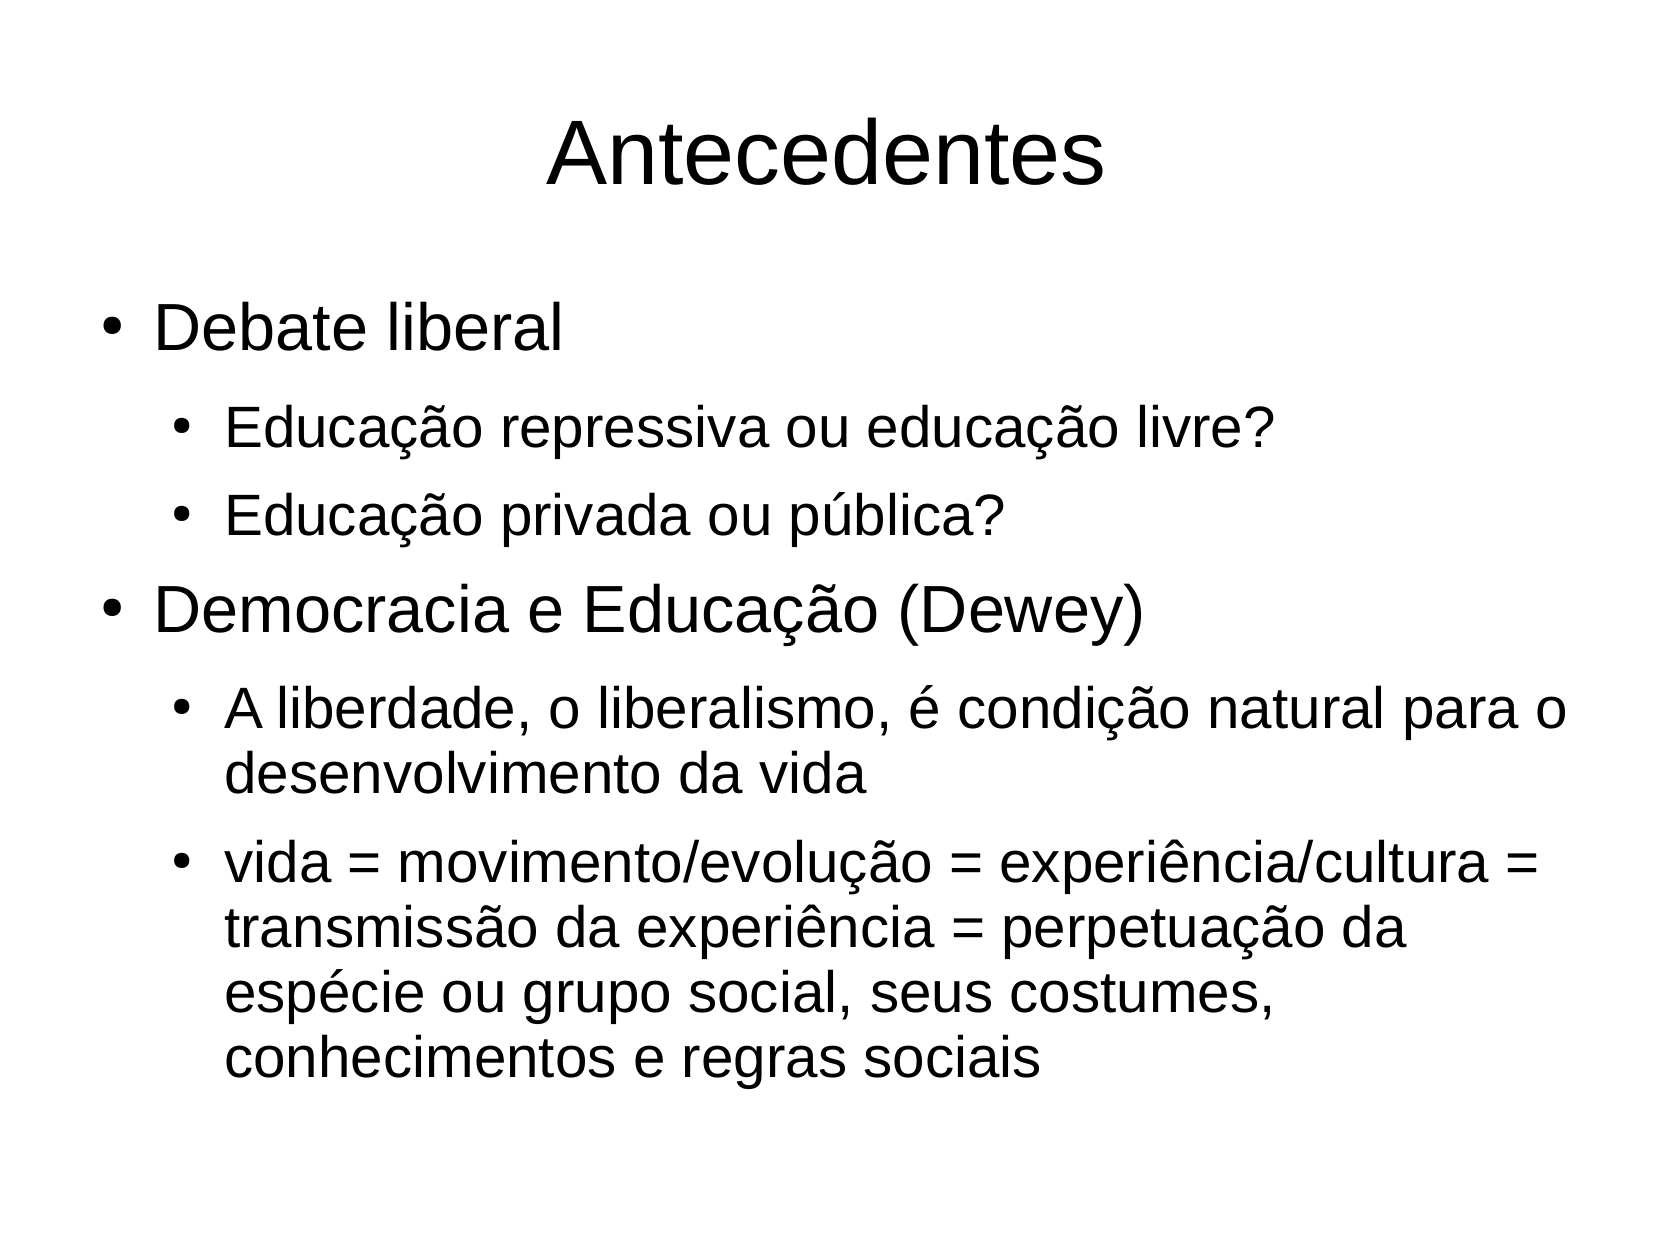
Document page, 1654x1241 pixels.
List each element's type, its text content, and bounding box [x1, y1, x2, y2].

title Antecedentes [82, 49, 1571, 257]
list Debate liberal Educação repressiva ou educação livre? Educação privada ou pública? Democracia e Educação (Dewey) A liberdade, o liberalismo, é condição natural para o desenvolvimento da vida vida = movimento/evolução = experiência/cultura = transmissão da experiência = perpetuação da espécie ou grupo social, seus costumes, conhecimentos e regras sociais [82, 290, 1571, 1170]
